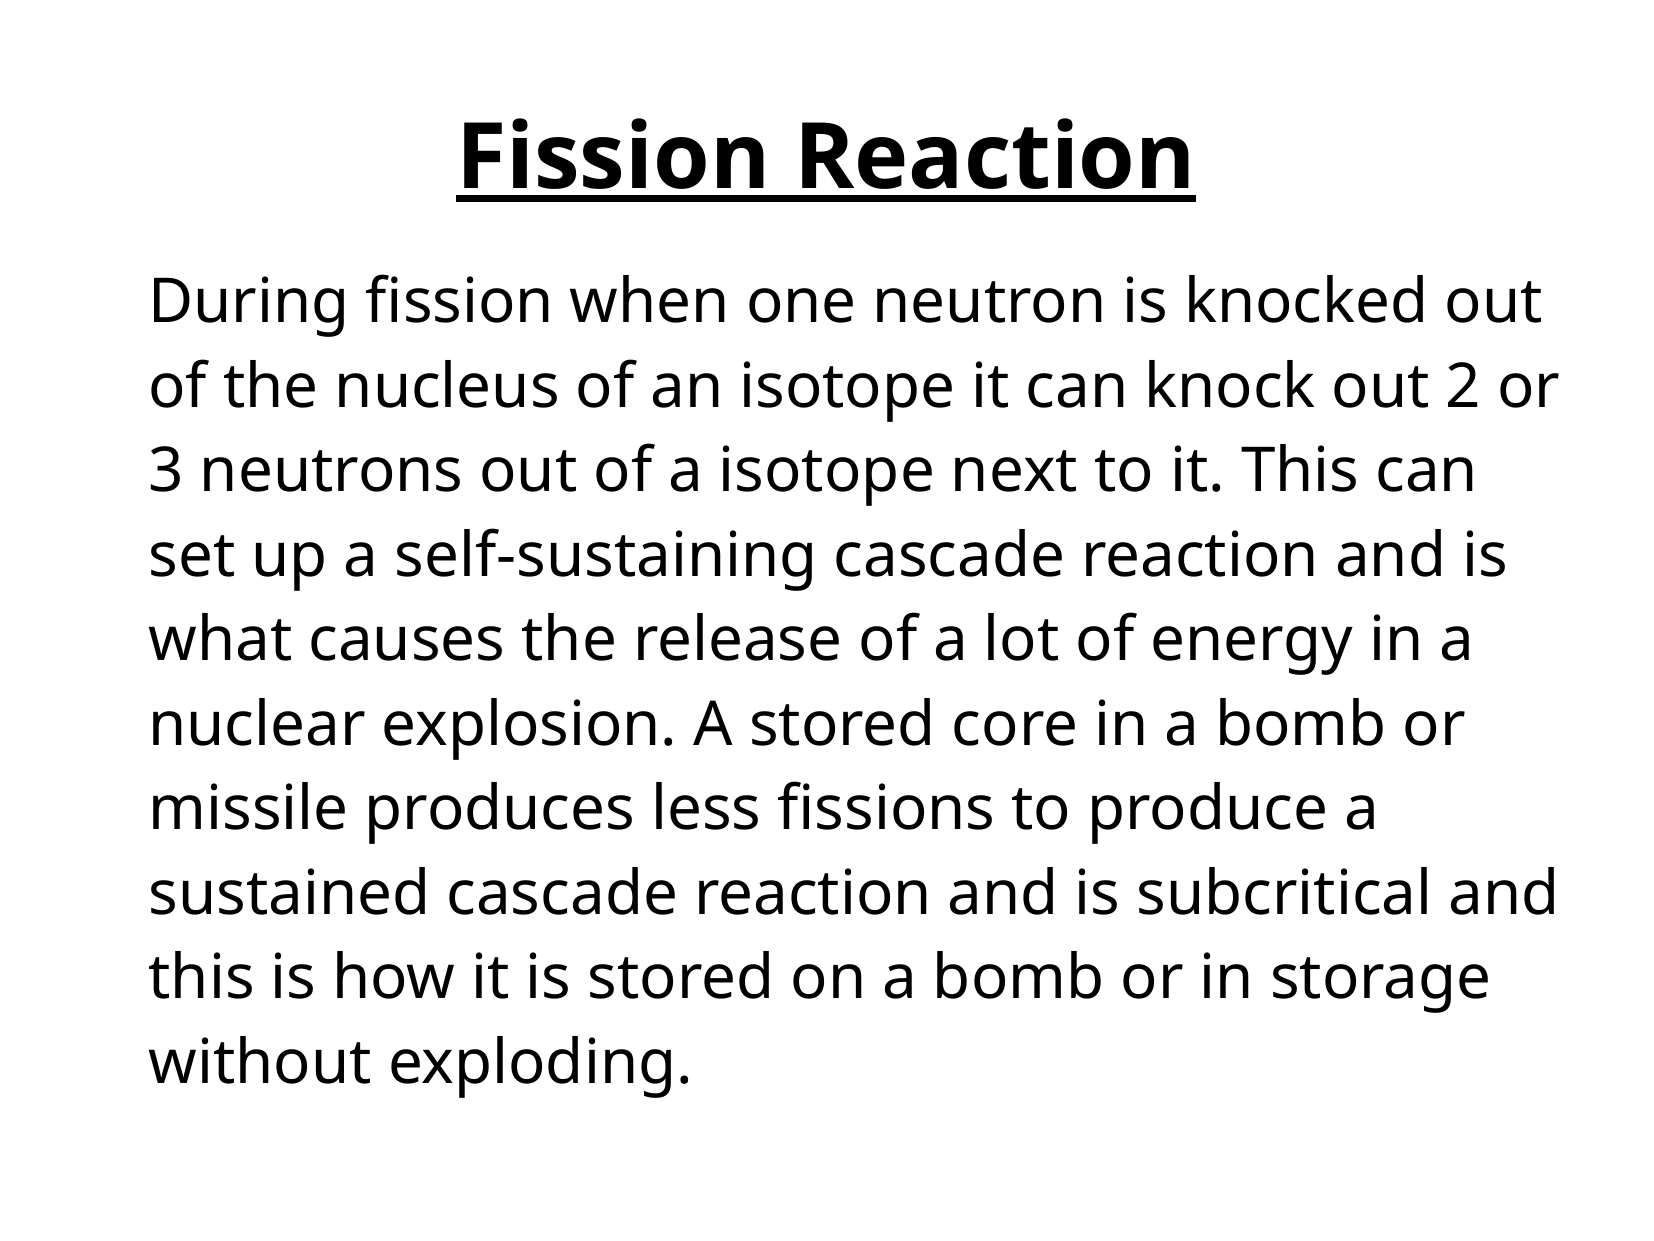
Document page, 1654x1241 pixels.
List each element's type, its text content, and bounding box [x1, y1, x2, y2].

title Fission Reaction [82, 49, 1571, 256]
list During fission when one neutron is knocked out of the nucleus of an isotope it can knock out 2 or 3 neutrons out of a isotope next to it. This can set up a self-sustaining cascade reaction and is what causes the release of a lot of energy in a nuclear explosion. A stored core in a bomb or missile produces less fissions to produce a sustained cascade reaction and is subcritical and this is how it is stored on a bomb or in storage without exploding. [82, 256, 1571, 1120]
